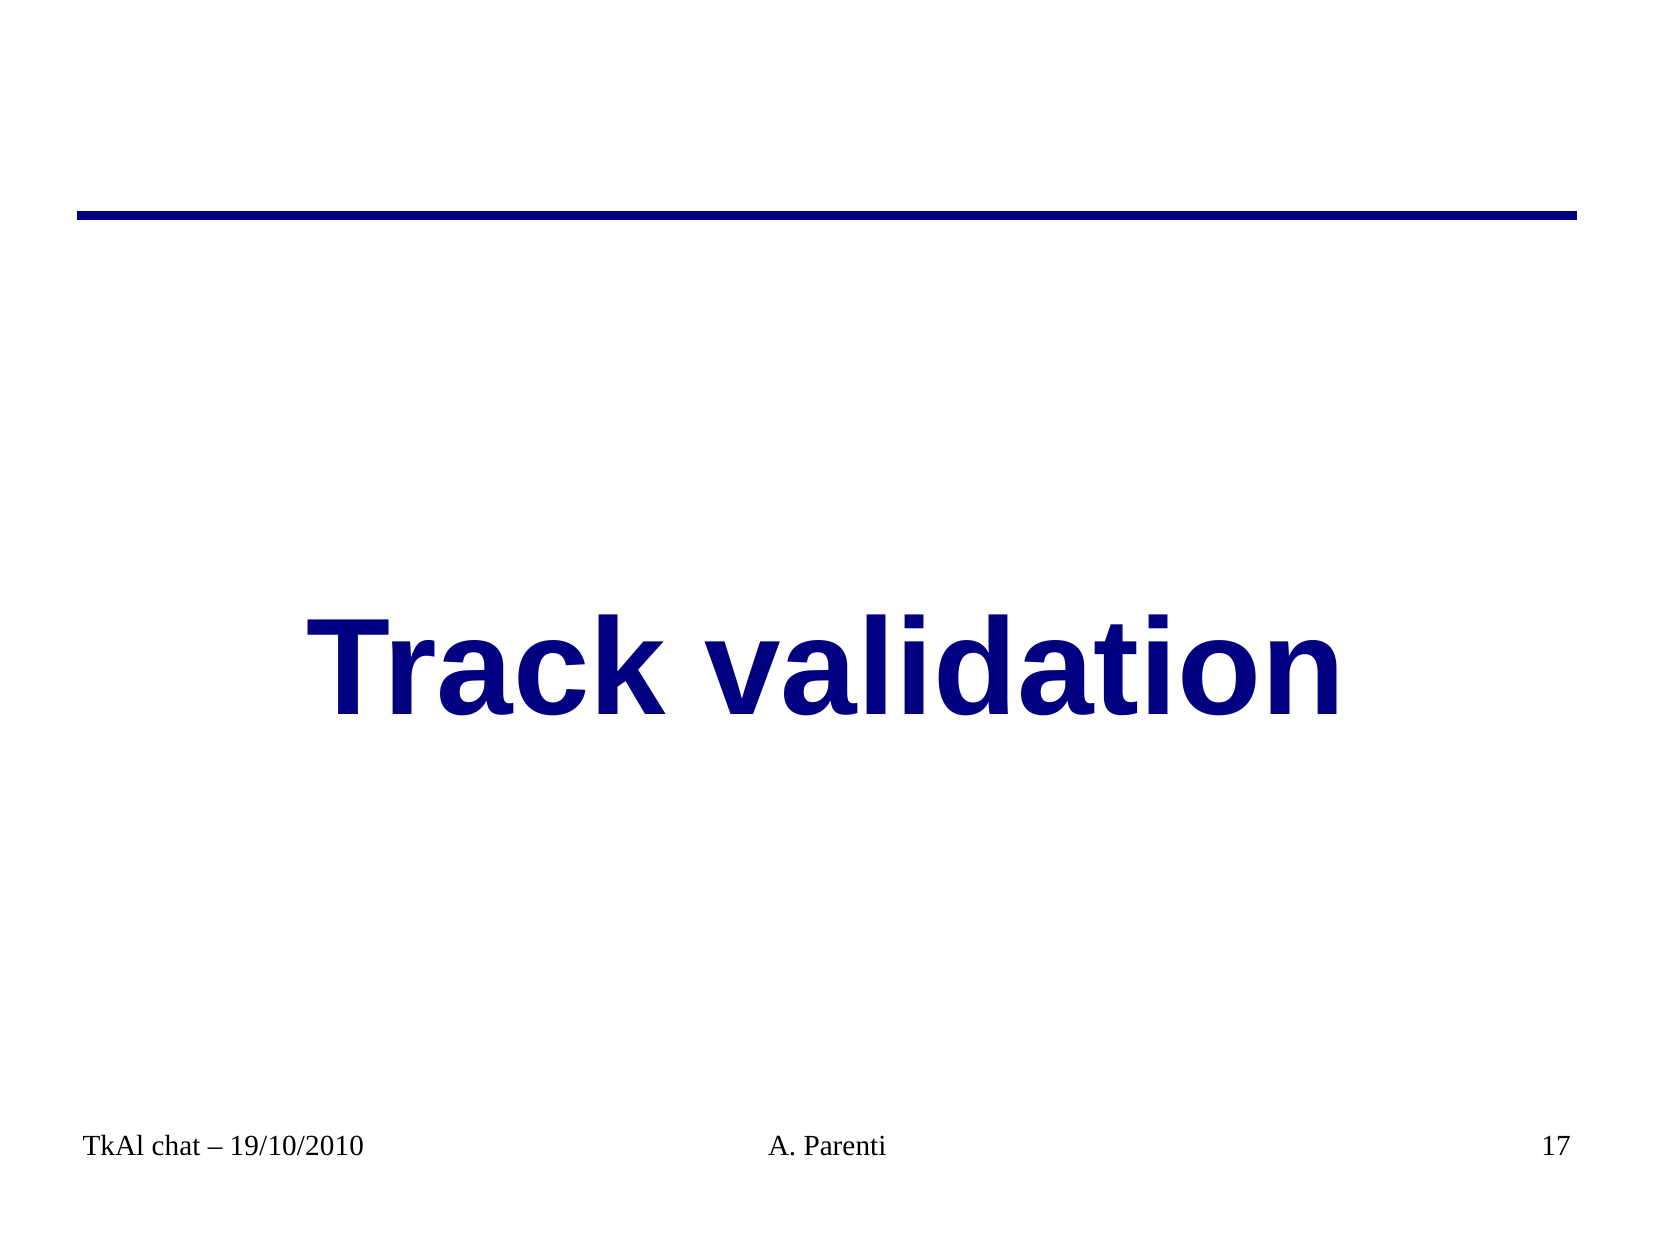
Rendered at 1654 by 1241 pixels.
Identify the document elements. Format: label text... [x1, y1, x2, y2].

subtitle Track validation [82, 232, 1571, 1102]
